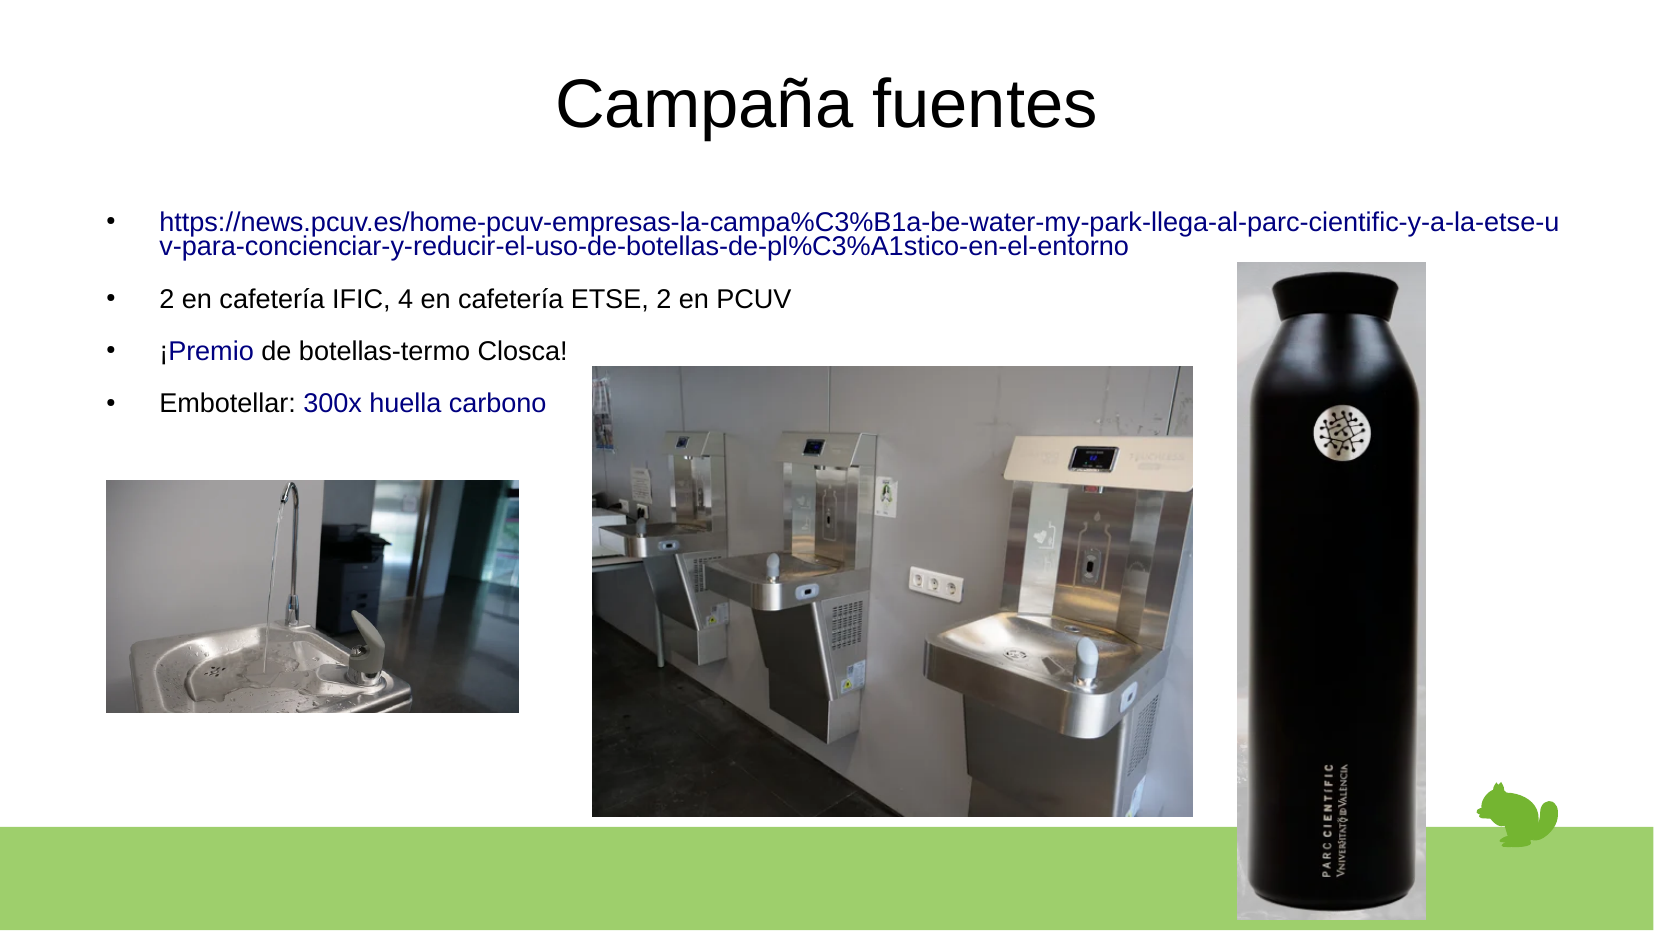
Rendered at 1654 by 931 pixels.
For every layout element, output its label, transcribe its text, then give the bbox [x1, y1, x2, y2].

picture [592, 366, 1193, 817]
picture [1237, 262, 1426, 920]
picture [106, 480, 519, 713]
title Campaña fuentes [88, 29, 1565, 178]
list https://news.pcuv.es/home-pcuv-empresas-la-campa%C3%B1a-be-water-my-park-llega-al-parc-cientific-y-a-la-etse-uv-para-concienciar-y-reducir-el-uso-de-botellas-de-pl%C3%A1stico-en-el-entorno 2 en cafetería IFIC, 4 en cafetería ETSE, 2 en PCUV ¡Premio de botellas-termo Closca! Embotellar: 300x huella carbono [88, 206, 1565, 739]
